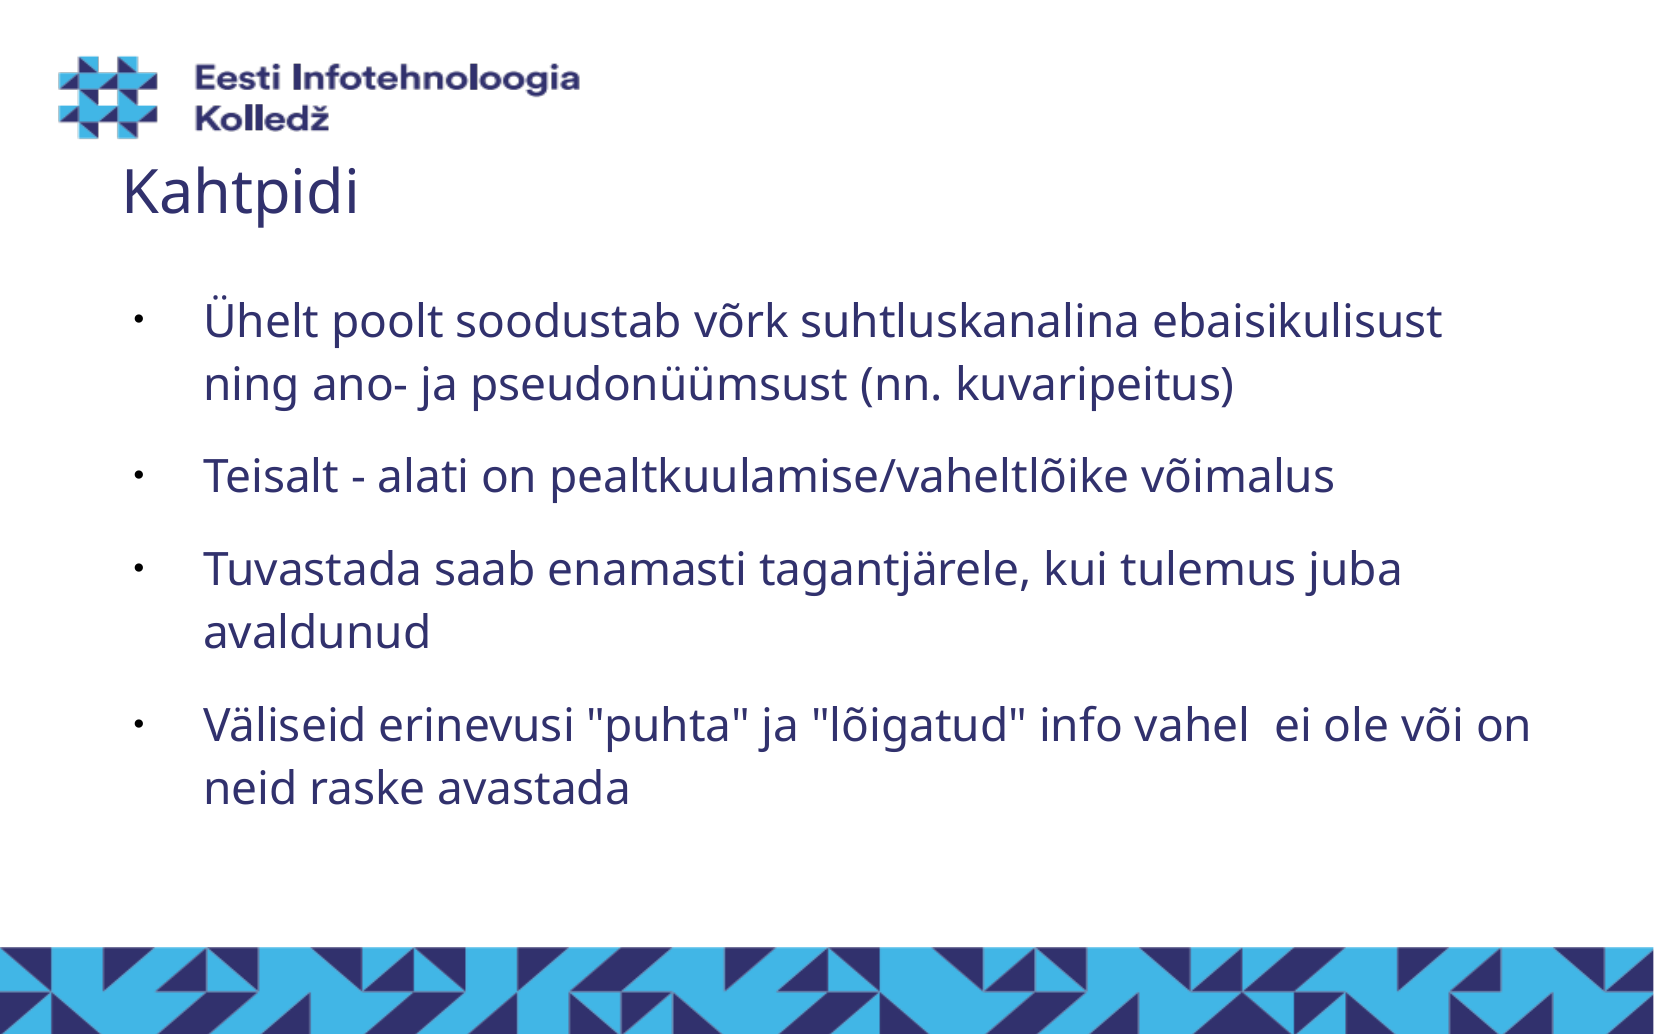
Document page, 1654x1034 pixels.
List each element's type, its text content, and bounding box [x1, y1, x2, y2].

list Ühelt poolt soodustab võrk suhtluskanalina ebaisikulisust ning ano- ja pseudonüümsust (nn. kuvaripeitus) Teisalt - alati on pealtkuulamise/vaheltlõike võimalus Tuvastada saab enamasti tagantjärele, kui tulemus juba avaldunud Väliseid erinevusi "puhta" ja "lõigatud" info vahel ei ole või on neid raske avastada [121, 287, 1534, 939]
title Kahtpidi [121, 103, 1534, 276]
